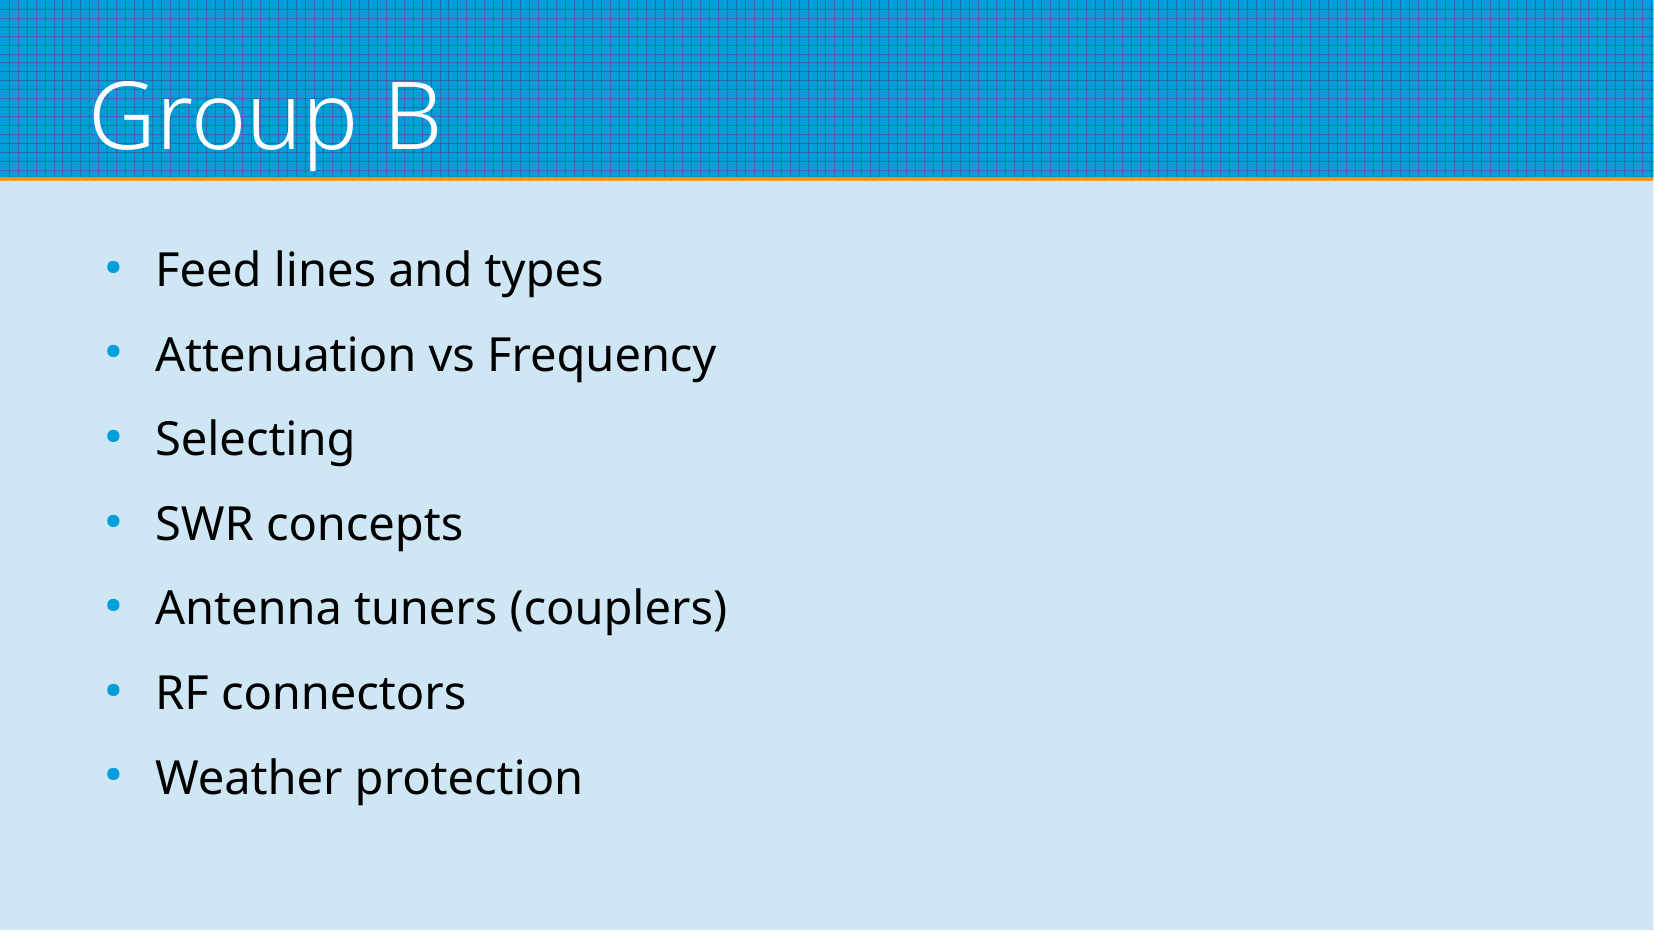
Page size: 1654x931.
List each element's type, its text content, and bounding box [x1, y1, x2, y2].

list Feed lines and types Attenuation vs Frequency Selecting SWR concepts Antenna tuners (couplers) RF connectors Weather protection [88, 236, 1565, 813]
title Group B [88, 14, 1565, 178]
